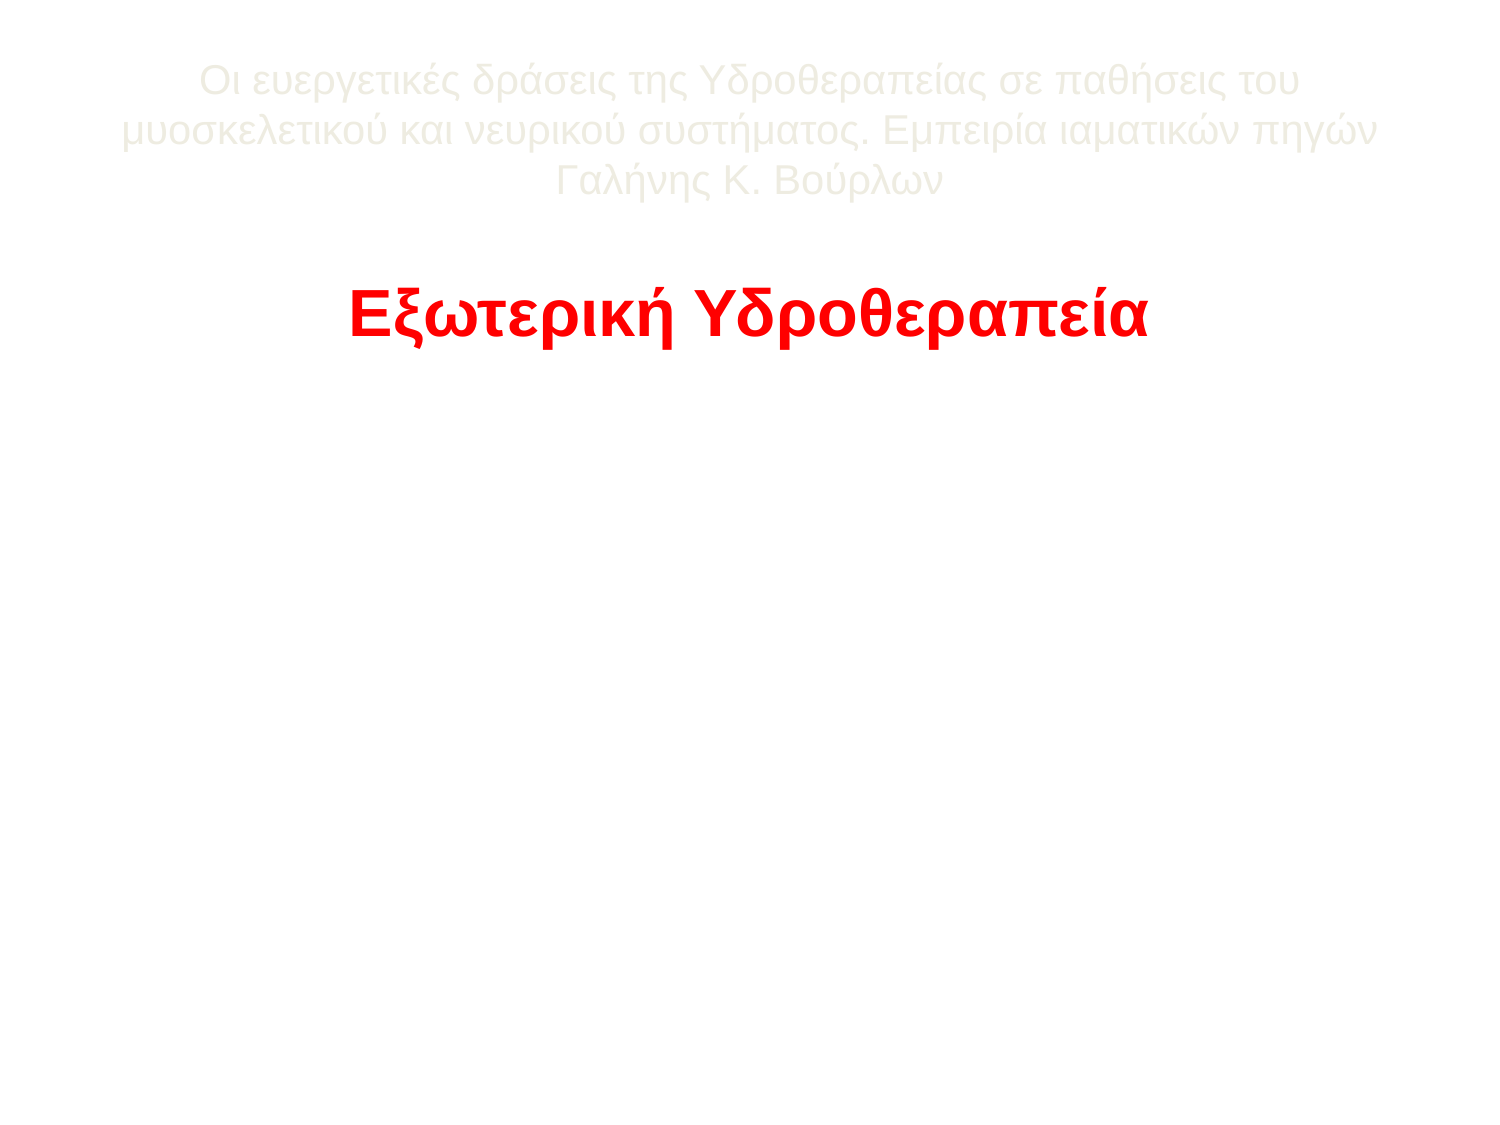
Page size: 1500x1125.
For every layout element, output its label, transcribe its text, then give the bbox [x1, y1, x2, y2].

title Οι ευεργετικές δράσεις της Υδροθεραπείας σε παθήσεις του μυοσκελετικού και νευρικού συστήματος. Εμπειρία ιαματικών πηγών Γαλήνης Κ. Βούρλων [75, 45, 1425, 233]
list Εξωτερική Υδροθεραπεία Ιαματικά λουτρά Λασποθεραπεία Υδρομαλάξεις Υδροκινησία Καταιονήσεις, Περιτυλίξεις, Εντριβές Ατμόλουτρα Θαλασσοθεραπεία Spa και χρήση ιαματικού νερού στην κοσμετολογία [75, 262, 1425, 1005]
